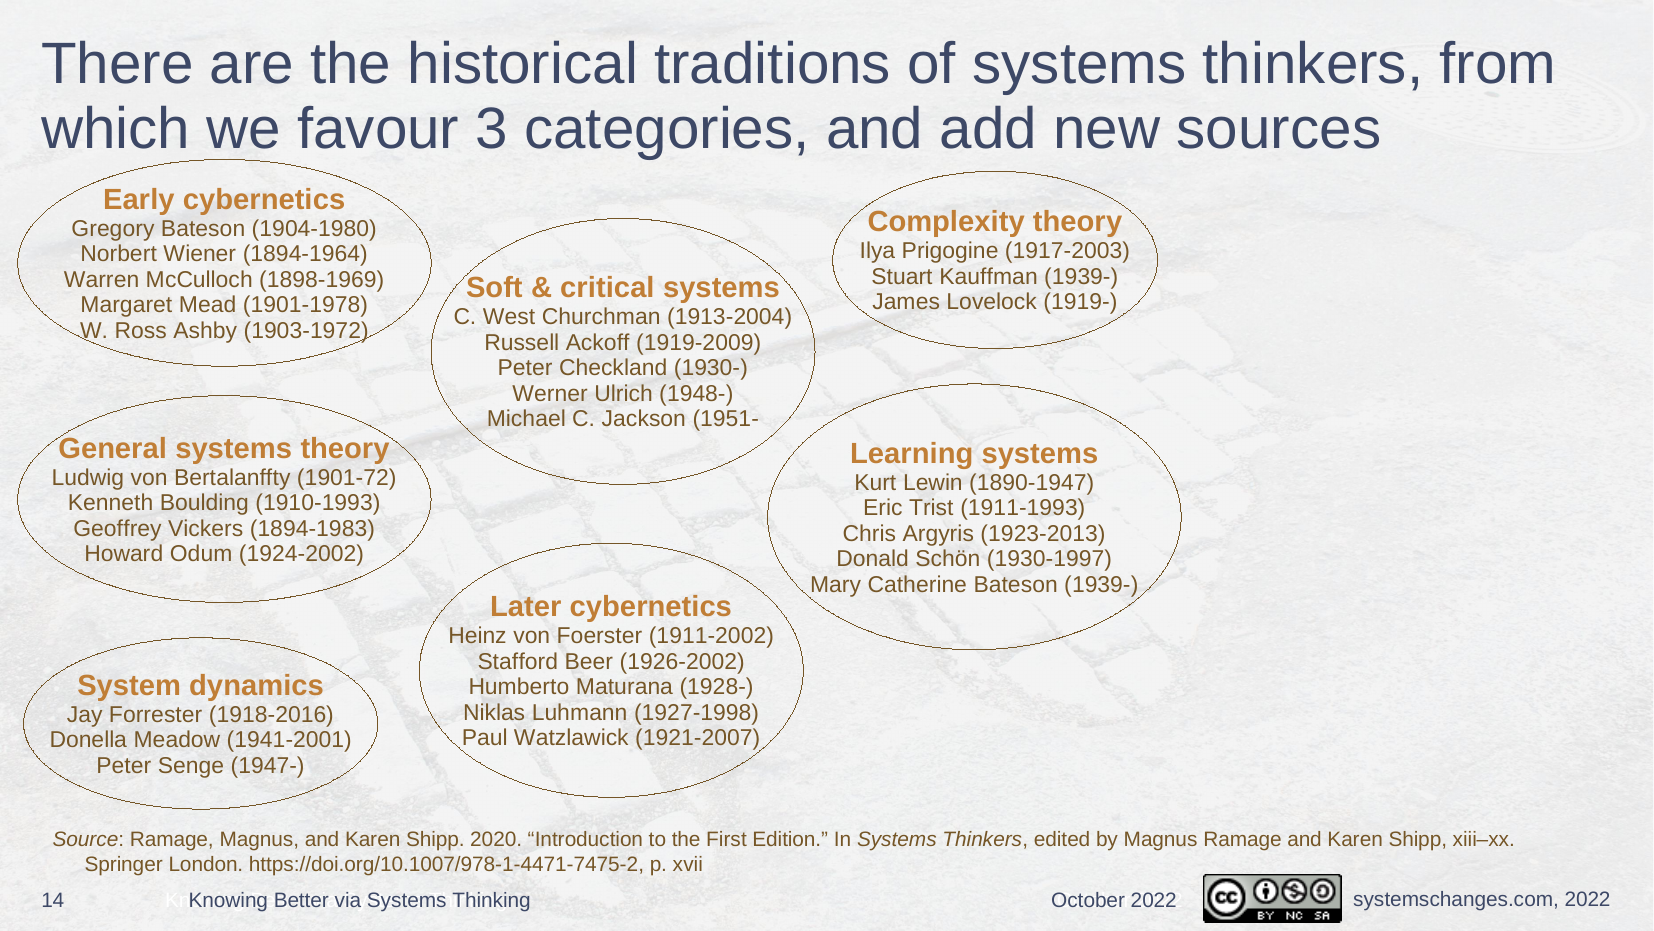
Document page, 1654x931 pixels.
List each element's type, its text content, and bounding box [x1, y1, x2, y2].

picture [0, 0, 1654, 931]
title There are the historical traditions of systems thinkers, from which we favour 3 categories, and add new sources [41, 30, 1613, 162]
text_box Later cybernetics Heinz von Foerster (1911-2002) Stafford Beer (1926-2002) Humberto Maturana (1928-) Niklas Luhmann (1927-1998) Paul Watzlawick (1921-2007) [419, 543, 804, 798]
text_box Source: Ramage, Magnus, and Karen Shipp. 2020. “Introduction to the First Edition.” In Systems Thinkers, edited by Magnus Ramage and Karen Shipp, xiii–xx. Springer London. https://doi.org/10.1007/978-1-4471-7475-2, p. xvii [37, 818, 1595, 886]
text_box Soft & critical systems C. West Churchman (1913-2004) Russell Ackoff (1919-2009) Peter Checkland (1930-) Werner Ulrich (1948-) Michael C. Jackson (1951- [431, 218, 816, 485]
text_box Complexity theory Ilya Prigogine (1917-2003) Stuart Kauffman (1939-) James Lovelock (1919-) [832, 171, 1158, 349]
text_box Early cybernetics Gregory Bateson (1904-1980) Norbert Wiener (1894-1964) Warren McCulloch (1898-1969) Margaret Mead (1901-1978) W. Ross Ashby (1903-1972) [17, 159, 432, 367]
text_box Learning systems Kurt Lewin (1890-1947) Eric Trist (1911-1993) Chris Argyris (1923-2013) Donald Schön (1930-1997) Mary Catherine Bateson (1939-) [767, 383, 1182, 650]
text_box System dynamics Jay Forrester (1918-2016) Donella Meadow (1941-2001) Peter Senge (1947-) [23, 637, 378, 810]
text_box General systems theory Ludwig von Bertalanffty (1901-72) Kenneth Boulding (1910-1993) Geoffrey Vickers (1894-1983) Howard Odum (1924-2002) [17, 395, 432, 603]
